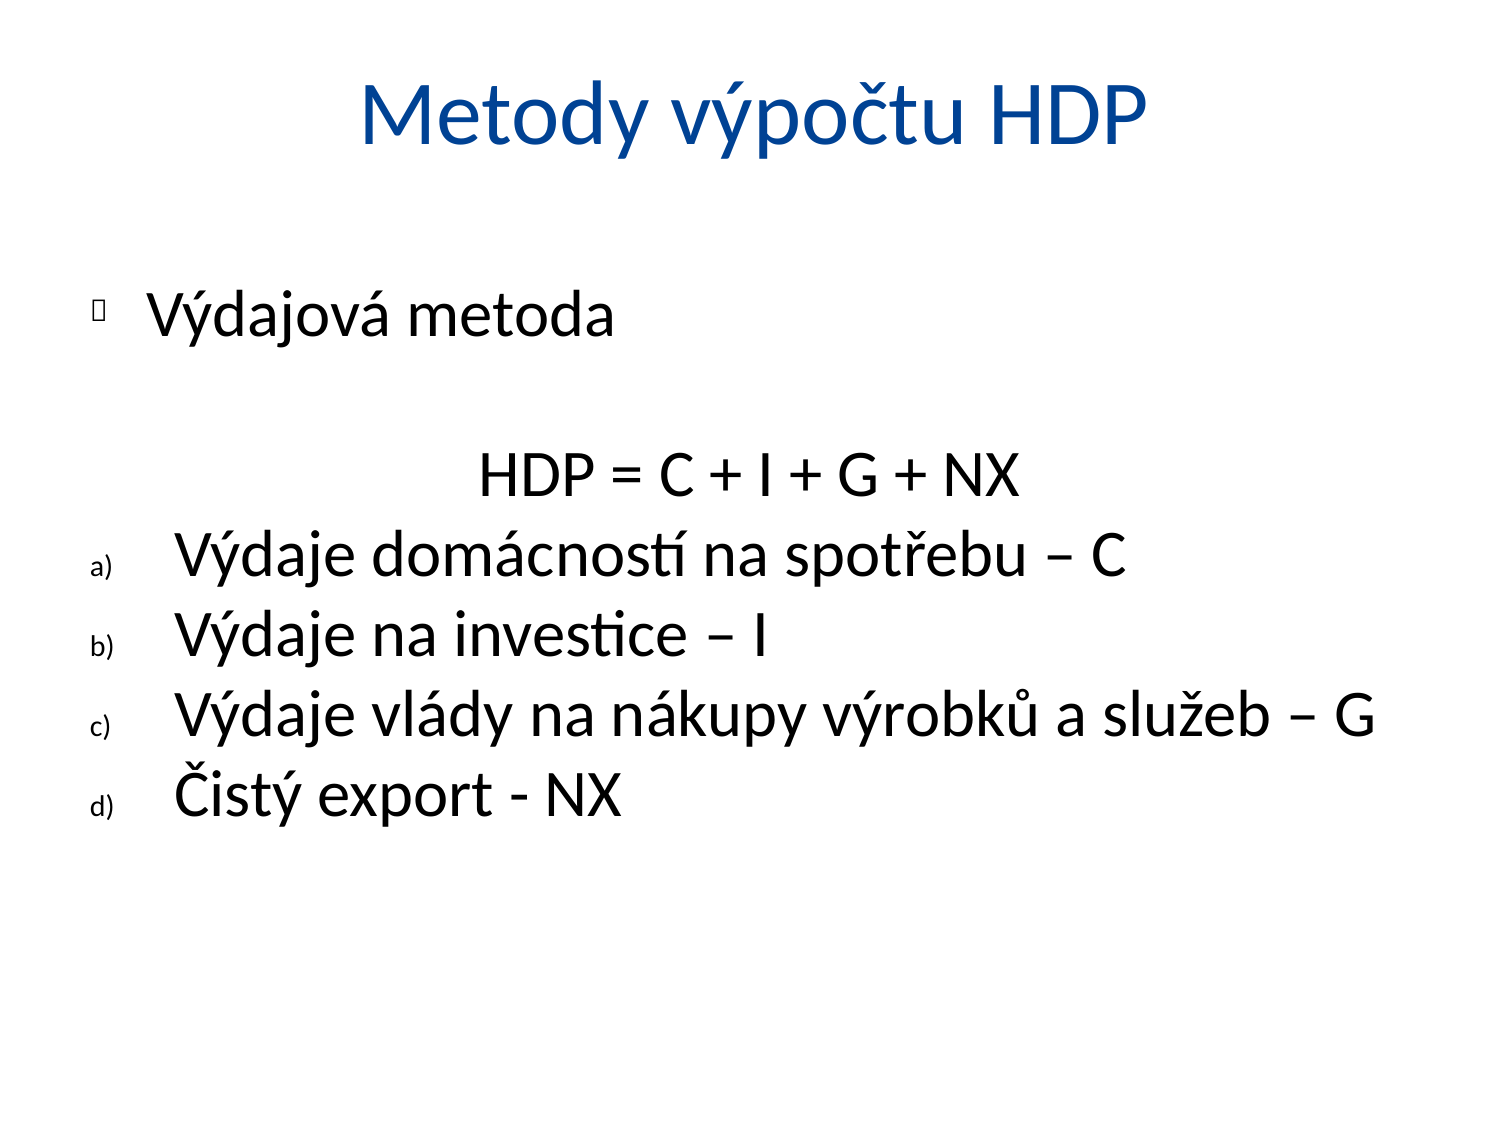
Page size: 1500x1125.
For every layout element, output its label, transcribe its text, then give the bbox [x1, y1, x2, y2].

title Metody výpočtu HDP [75, 45, 1425, 233]
list Výdajová metoda HDP = C + I + G + NX Výdaje domácností na spotřebu – C Výdaje na investice – I Výdaje vlády na nákupy výrobků a služeb – G Čistý export - NX [75, 262, 1425, 1005]
